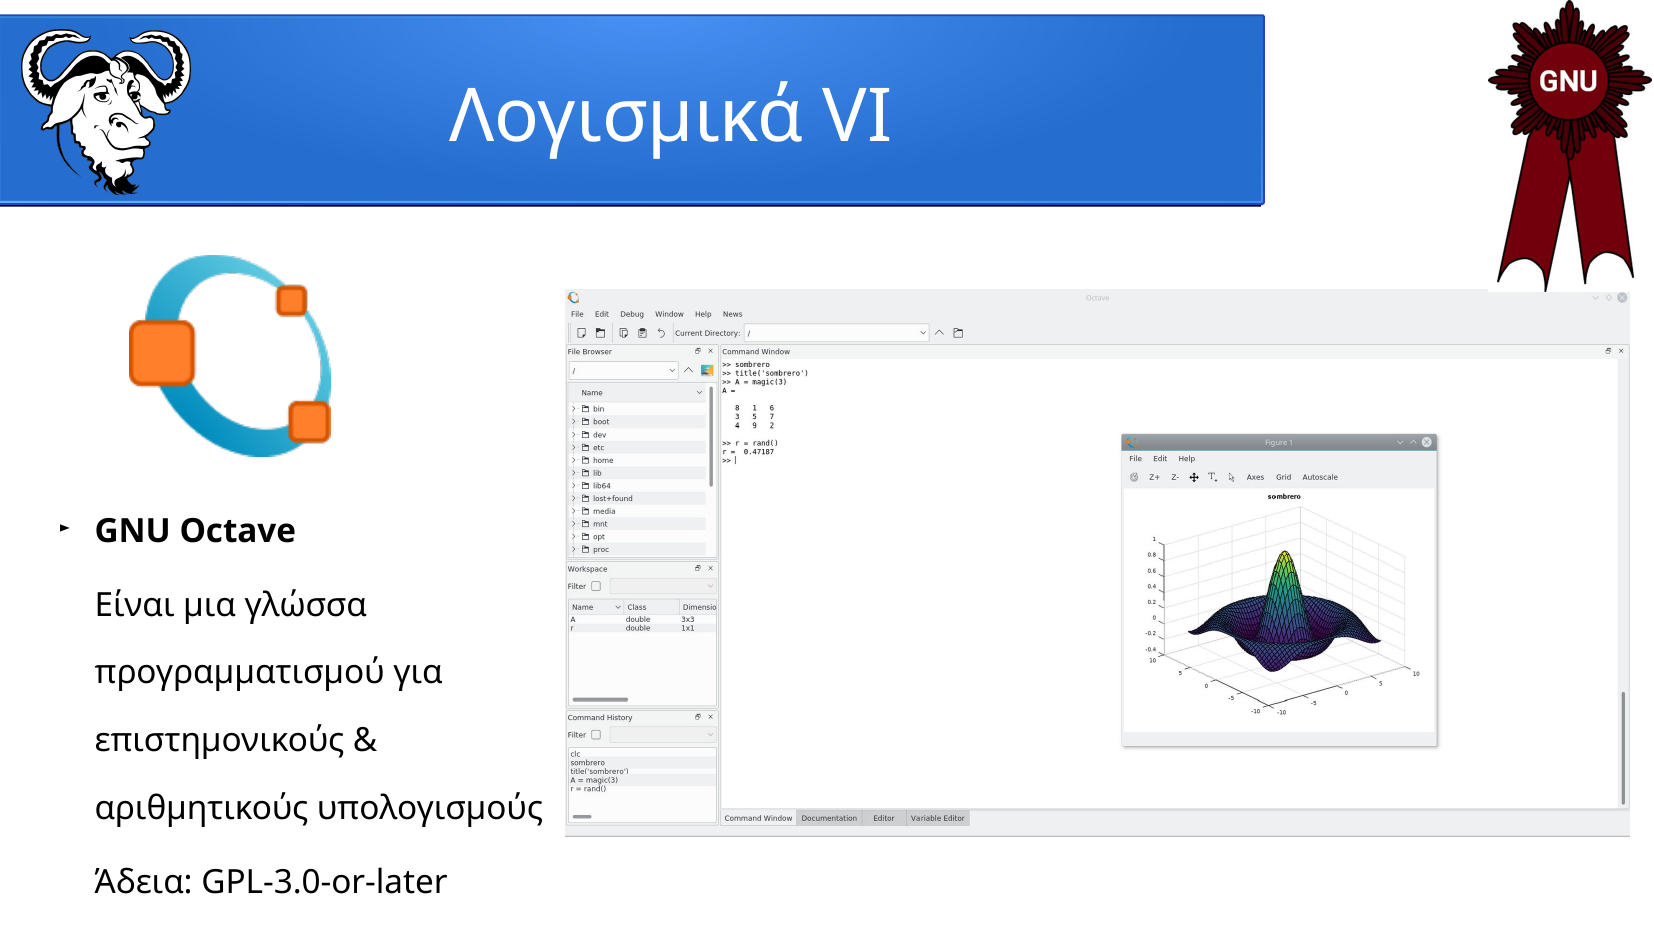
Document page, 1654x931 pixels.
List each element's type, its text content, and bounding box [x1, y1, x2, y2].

picture [565, 0, 1652, 837]
picture [129, 255, 331, 457]
text_box GNU Octave Είναι μια γλώσσα προγραμματισμού για επιστημονικούς & αριθμητικούς υπολογισμούς Άδεια: GPL-3.0-or-later https://octave.org/ [59, 484, 567, 931]
picture [21, 29, 191, 195]
title Λογισμικά VI [146, 28, 1235, 196]
